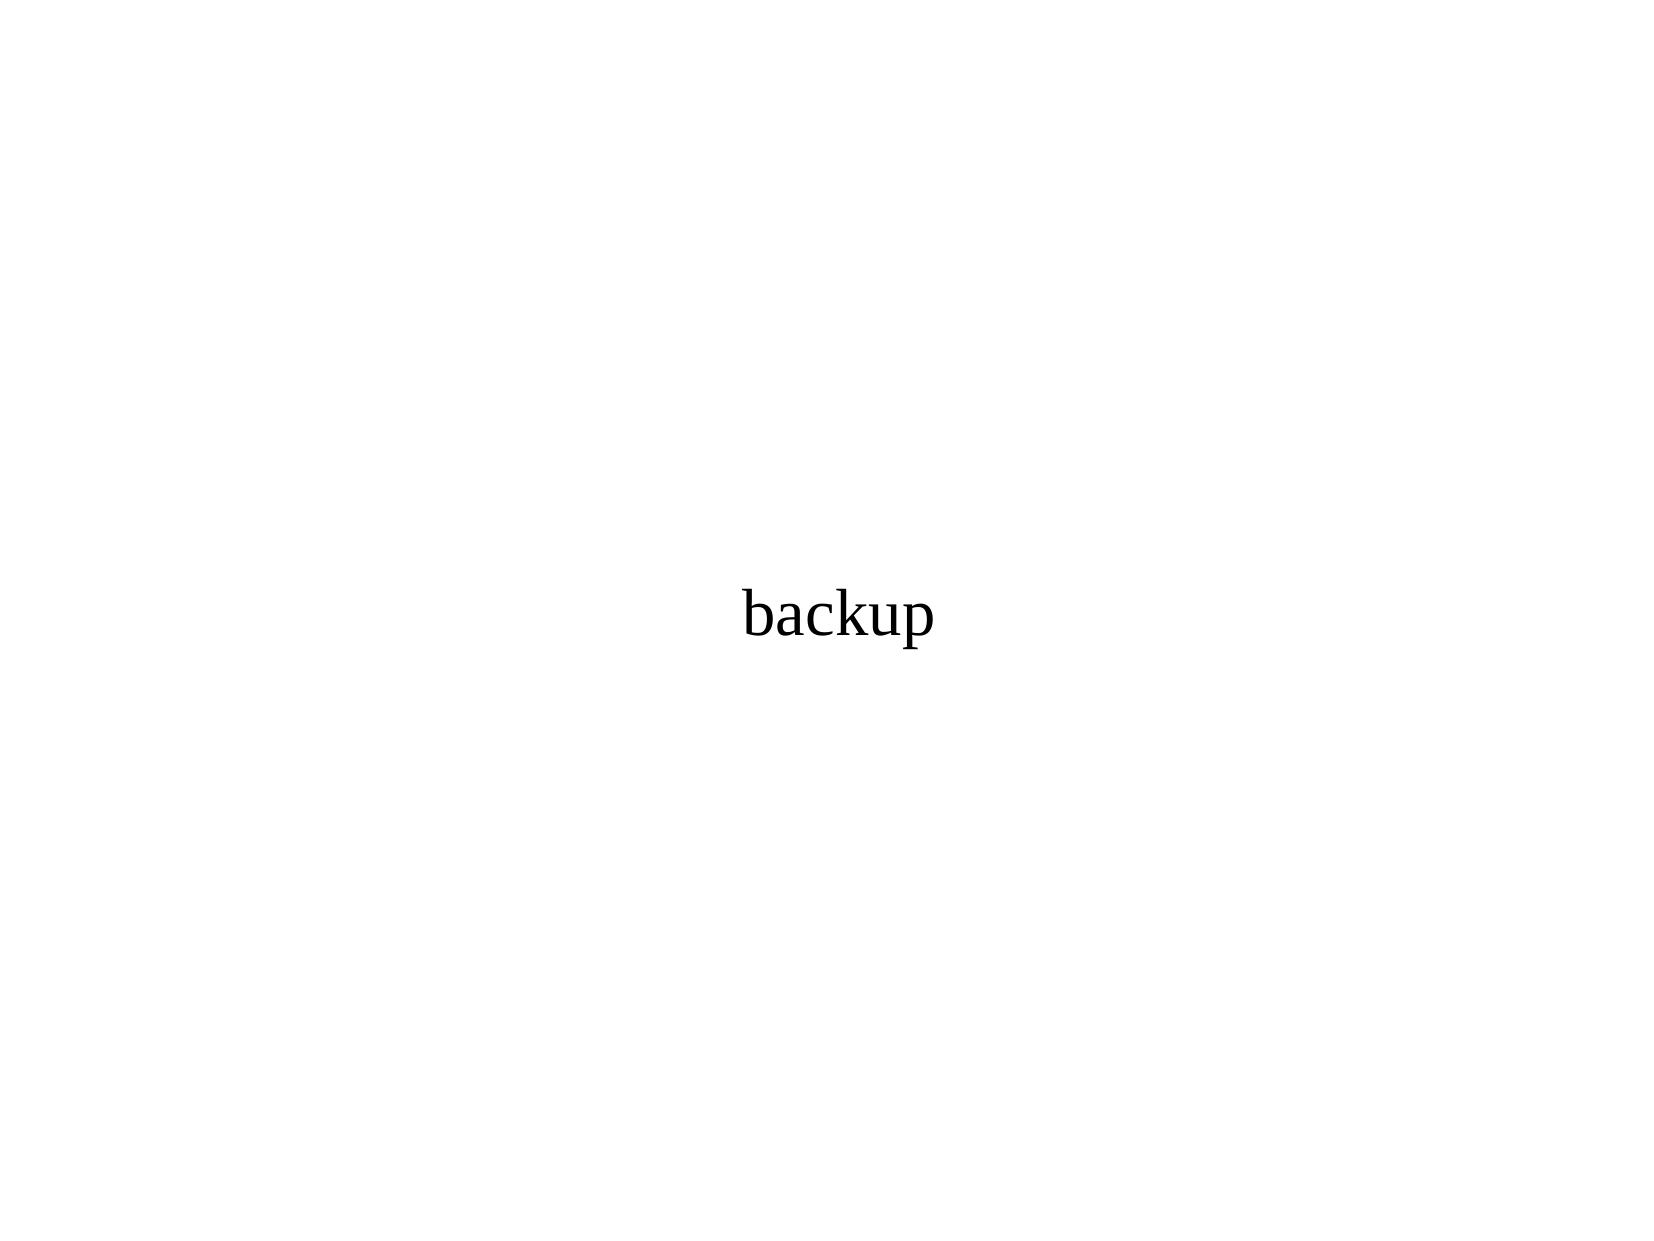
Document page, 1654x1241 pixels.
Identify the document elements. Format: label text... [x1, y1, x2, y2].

text_box backup [742, 576, 1002, 651]
